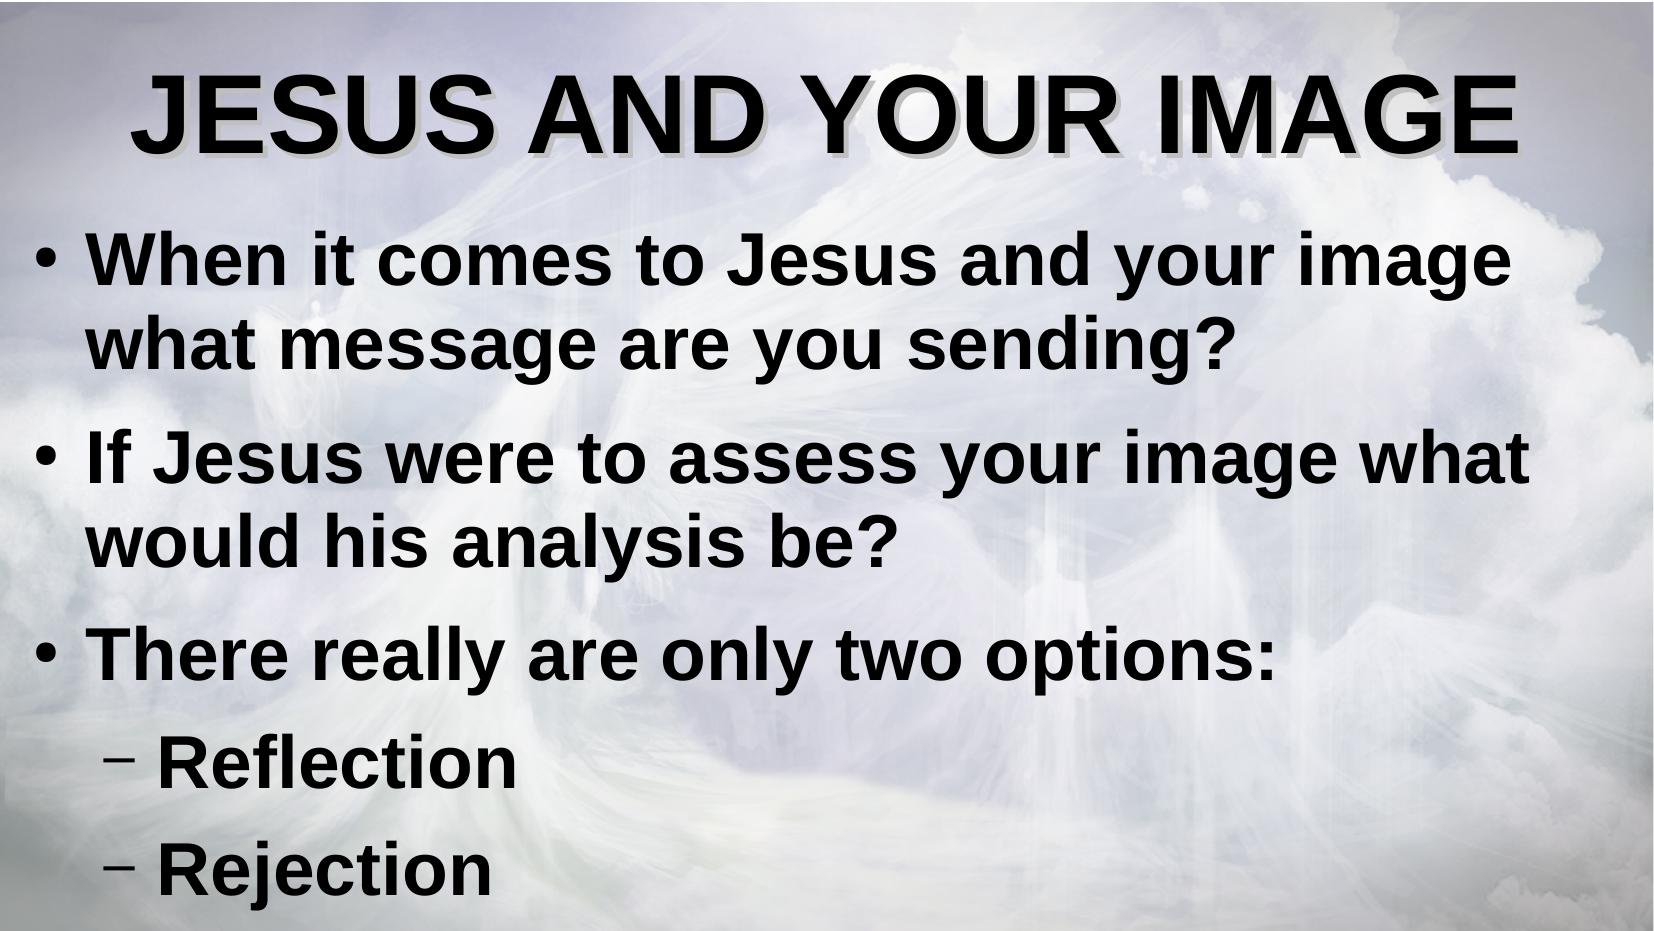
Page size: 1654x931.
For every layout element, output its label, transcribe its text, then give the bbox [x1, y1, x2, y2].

picture [0, 2, 1654, 931]
title JESUS AND YOUR IMAGE [82, 37, 1571, 193]
list When it comes to Jesus and your image what message are you sending? If Jesus were to assess your image what would his analysis be? There really are only two options: Reflection Rejection [15, 217, 1651, 931]
